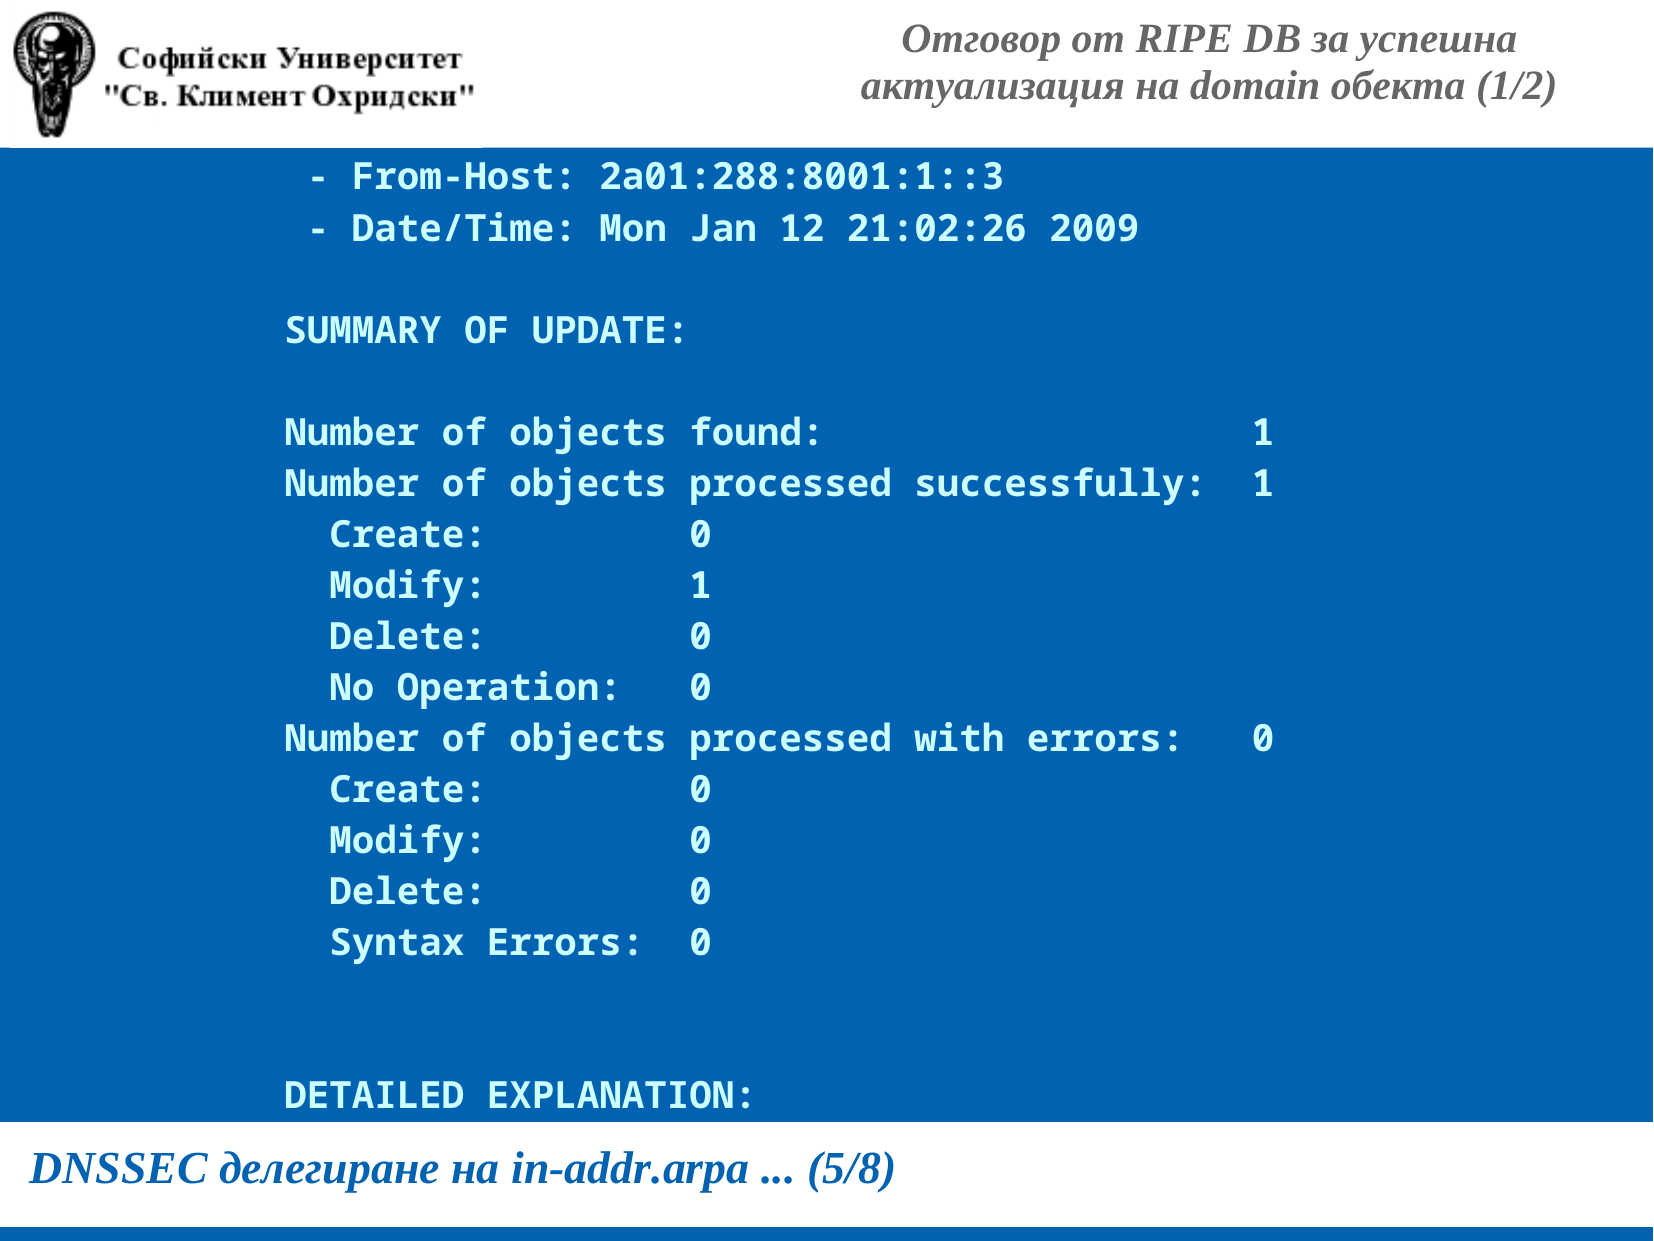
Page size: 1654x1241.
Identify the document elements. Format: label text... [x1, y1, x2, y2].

text_box DNSSEC делегиране на in-addr.arpa ... (5/8) [29, 1143, 907, 1211]
title Отговор от RIPE DB за успешна актуализация на domain обекта (1/2) [767, 0, 1652, 124]
picture [10, 0, 482, 148]
text_box - From-Host: 2a01:288:8001:1::3 - Date/Time: Mon Jan 12 21:02:26 2009 SUMMARY OF UPDATE: Number of objects found: 1 Number of objects processed successfully: 1 Create: 0 Modify: 1 Delete: 0 No Operation: 0 Number of objects processed with errors: 0 Create: 0 Modify: 0 Delete: 0 Syntax Errors: 0 DETAILED EXPLANATION: [0, 147, 1653, 1122]
